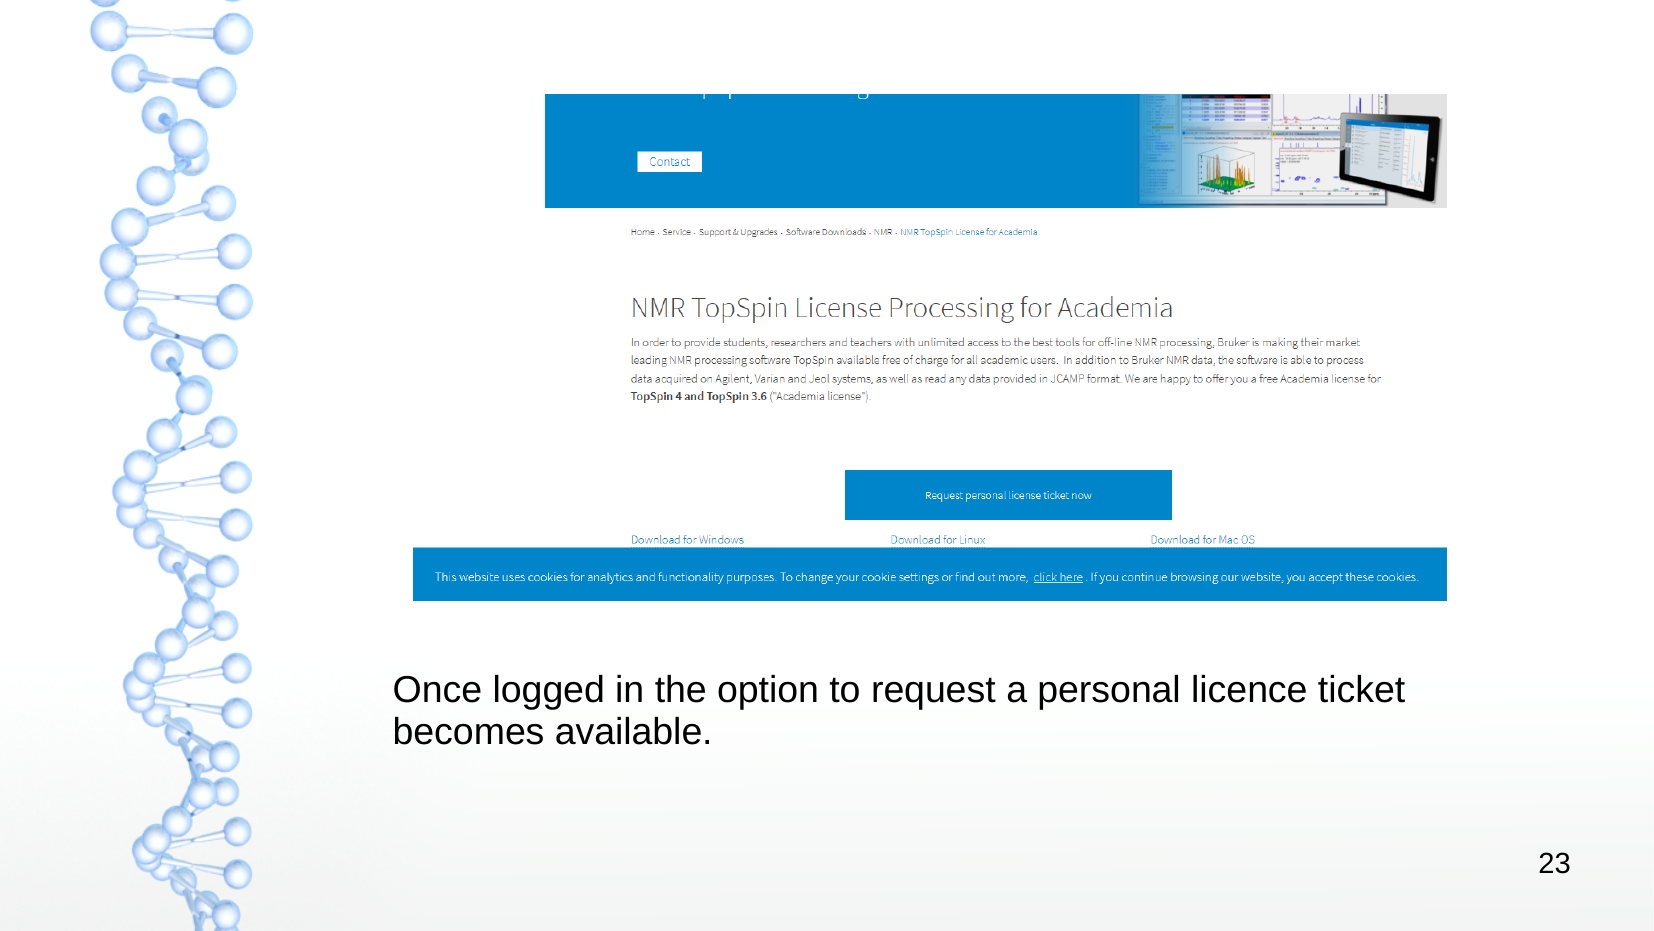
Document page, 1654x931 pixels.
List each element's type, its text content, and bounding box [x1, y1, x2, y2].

text_box Once logged in the option to request a personal licence ticket becomes available. [377, 661, 1421, 761]
picture [0, 0, 1654, 931]
